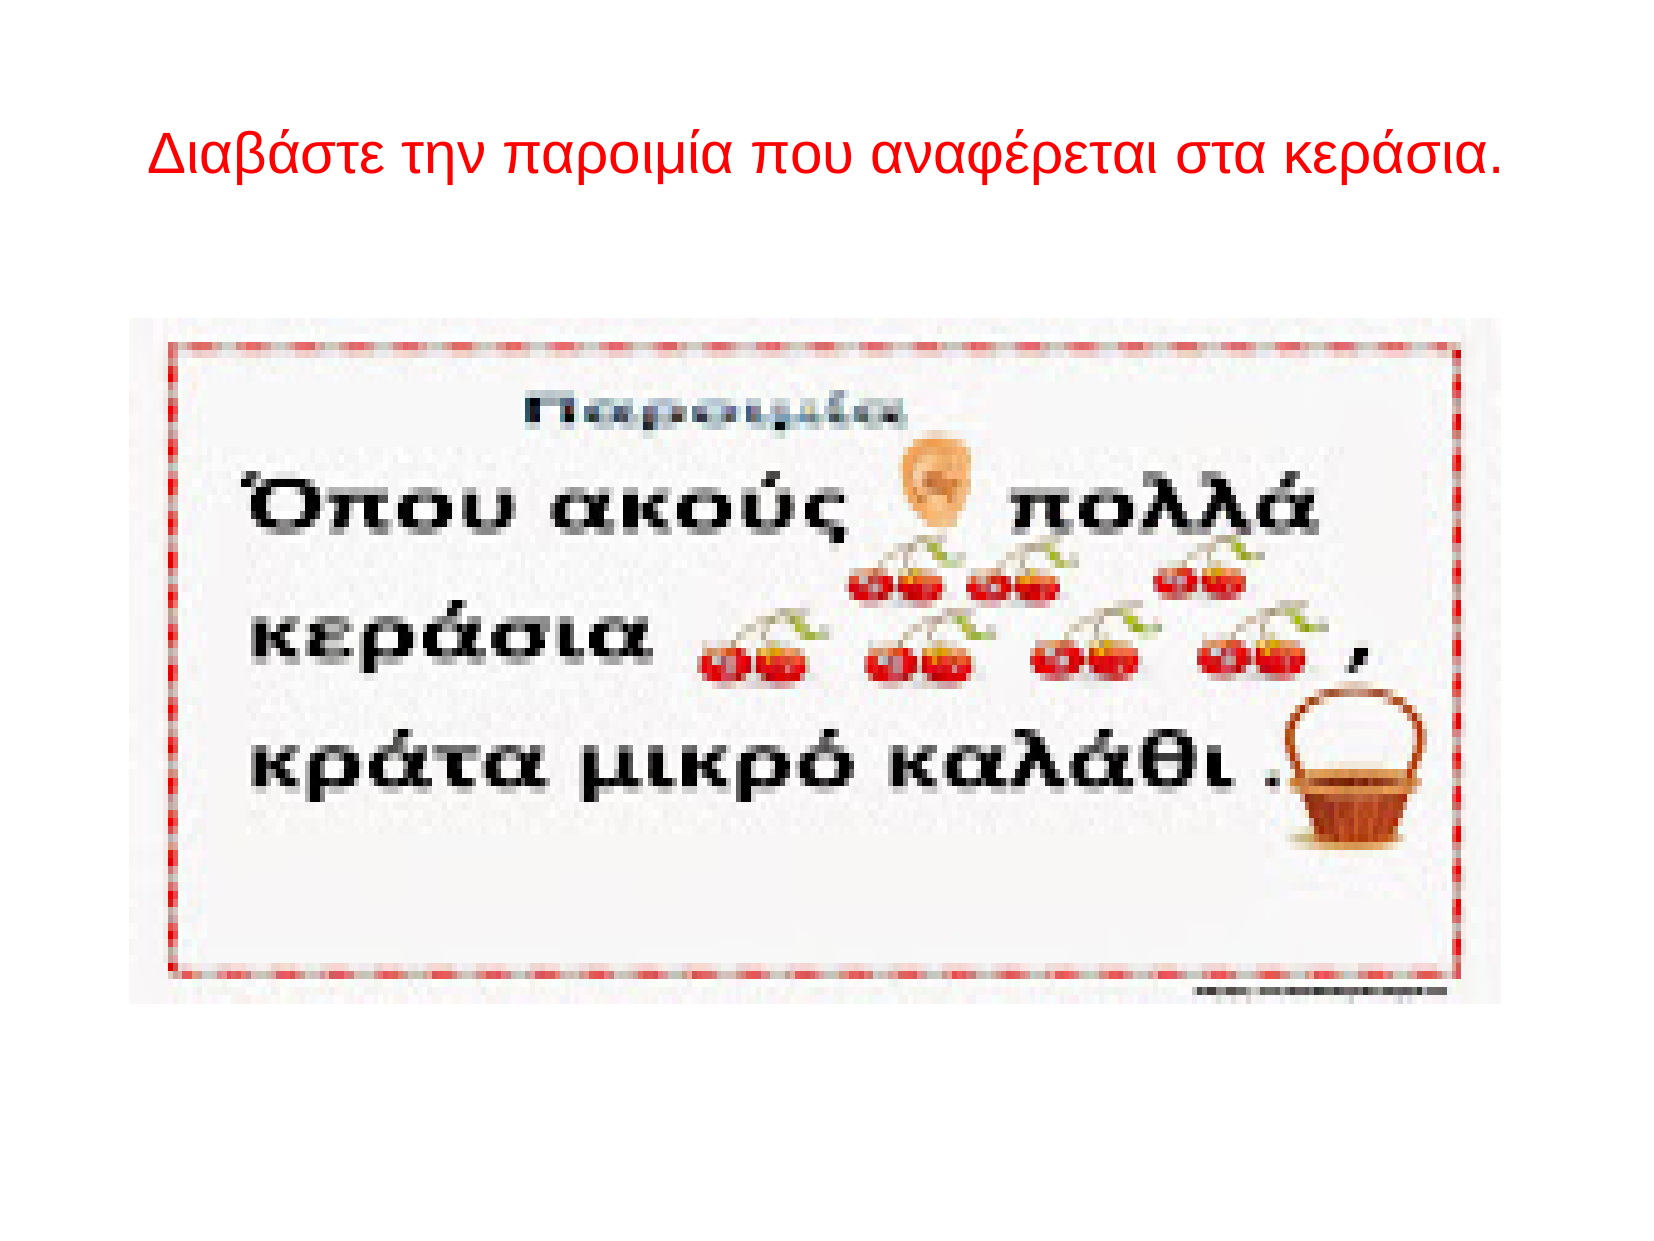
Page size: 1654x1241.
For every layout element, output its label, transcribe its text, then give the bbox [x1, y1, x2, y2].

title Διαβάστε την παροιμία που αναφέρεται στα κεράσια. [82, 49, 1571, 257]
picture [129, 318, 1501, 1004]
